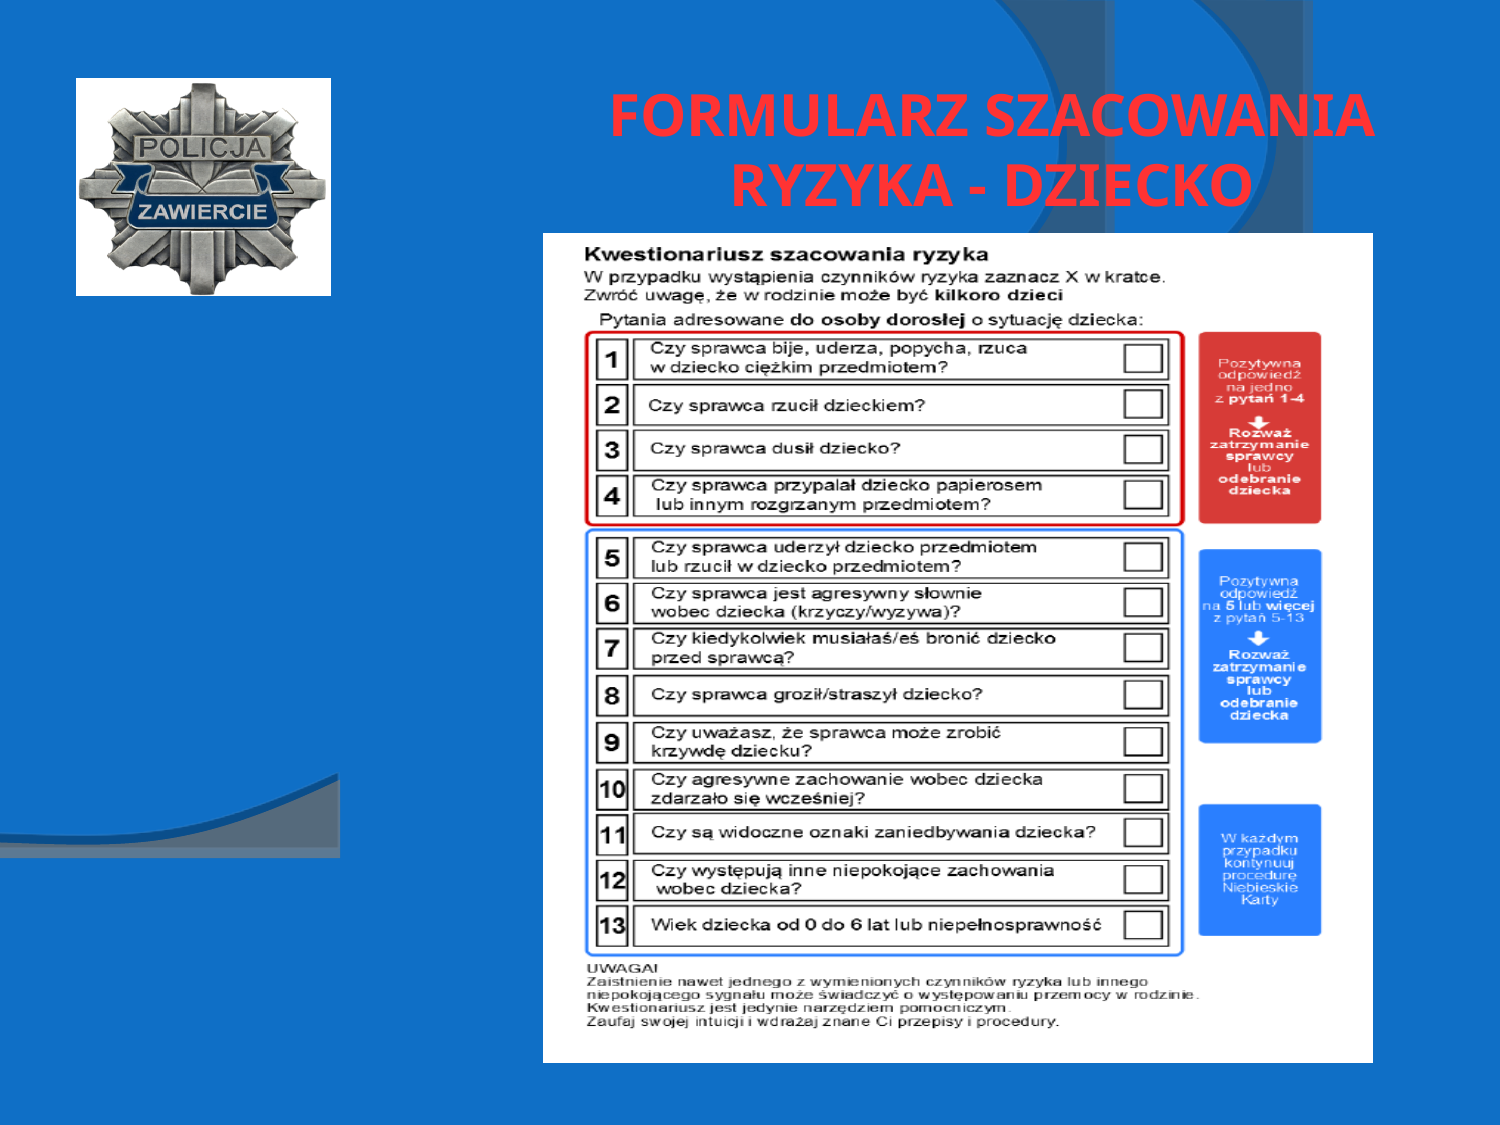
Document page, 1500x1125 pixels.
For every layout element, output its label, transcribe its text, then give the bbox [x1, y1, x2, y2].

title FORMULARZ SZACOWANIA RYZYKA - DZIECKO [555, 70, 1430, 284]
picture [76, 78, 331, 296]
picture [543, 233, 1373, 1063]
